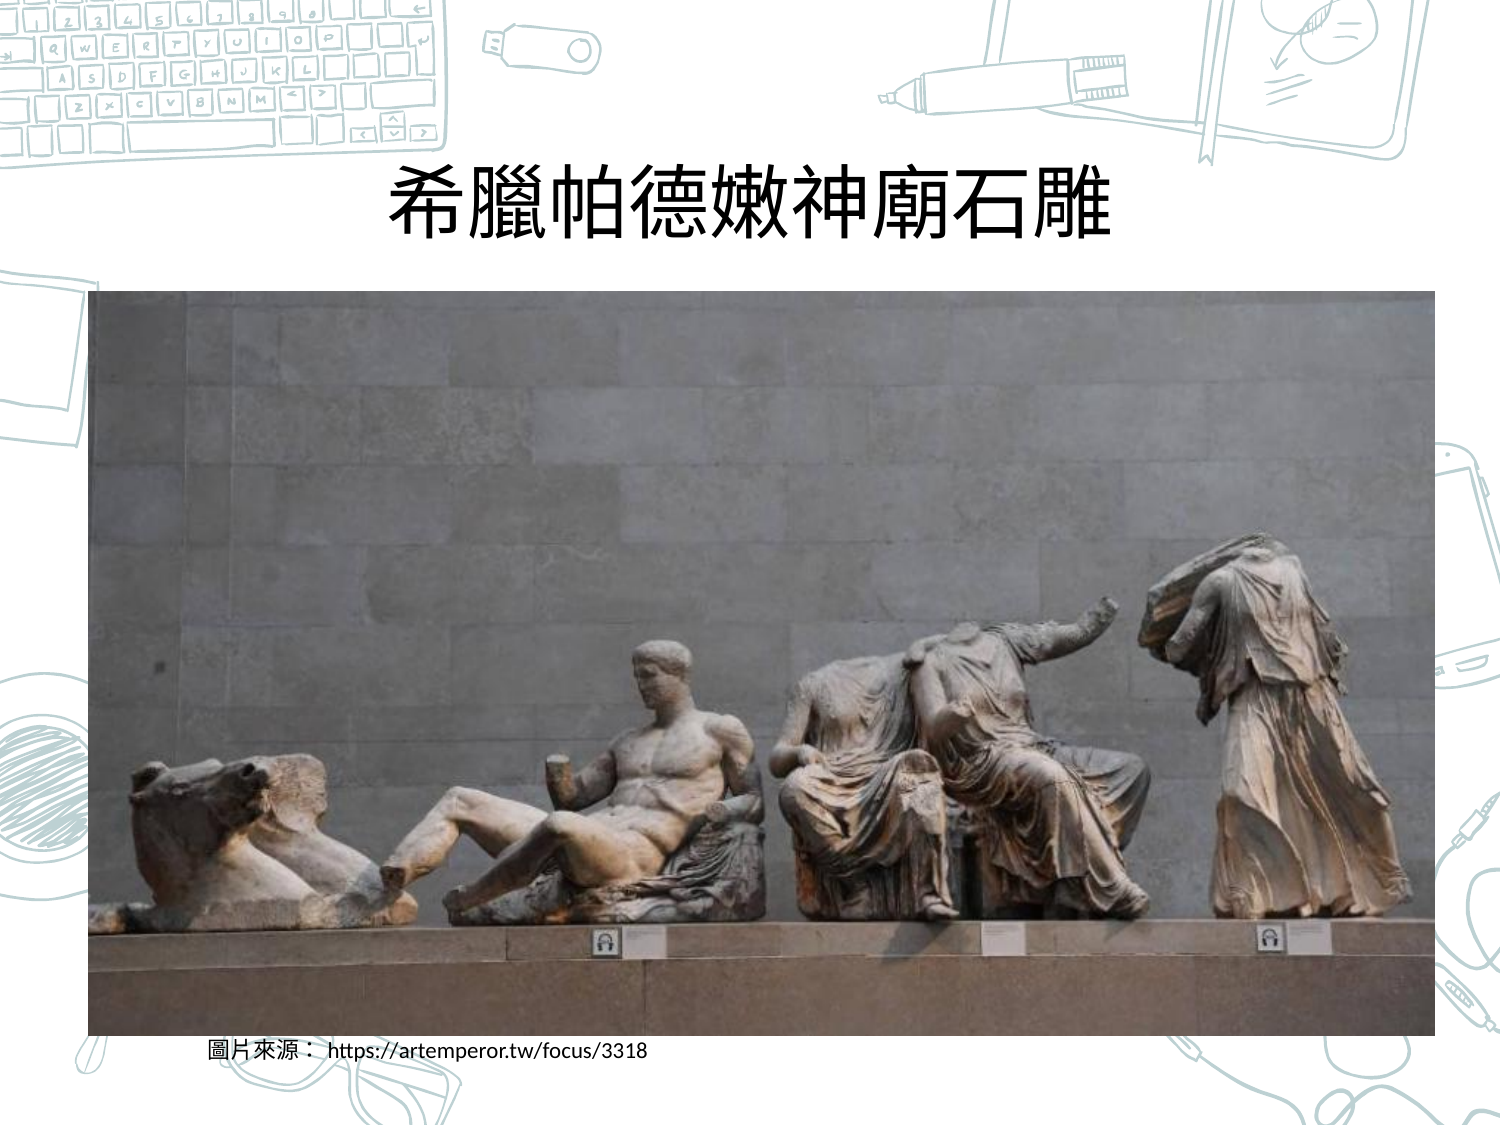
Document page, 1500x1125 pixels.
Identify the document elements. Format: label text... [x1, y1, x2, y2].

list 圖片來源： https://artemperor.tw/focus/3318 [171, 1036, 1315, 1095]
title 希臘帕德嫩神廟石雕 [185, 136, 1315, 264]
picture [88, 291, 1435, 1036]
